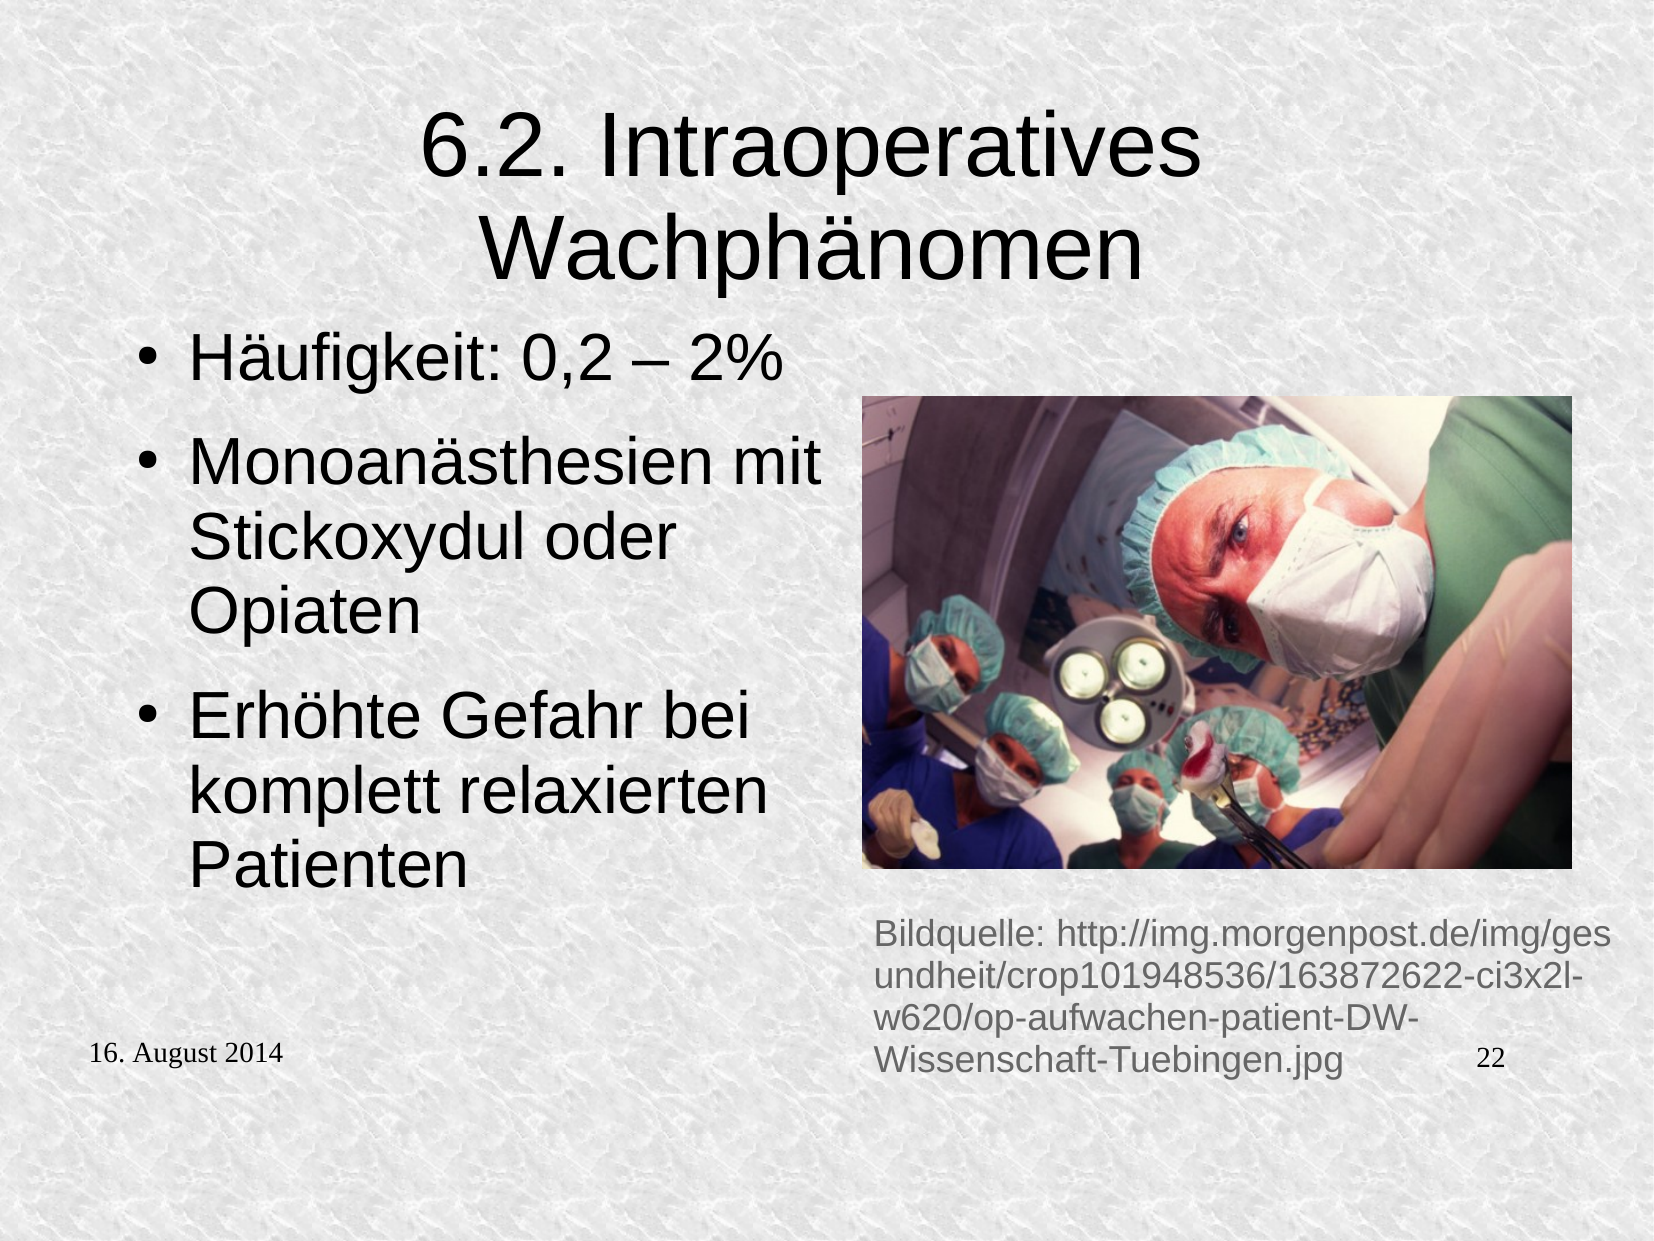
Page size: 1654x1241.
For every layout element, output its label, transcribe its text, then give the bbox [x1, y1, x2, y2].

text_box Bildquelle: http://img.morgenpost.de/img/ges undheit/crop101948536/163872622-ci3x2l- w620/op-aufwachen-patient-DW- Wissenschaft-Tuebingen.jpg [858, 905, 1627, 1089]
picture [0, 0, 1654, 1241]
title 6.2. Intraoperatives Wachphänomen [118, 93, 1506, 299]
list Häufigkeit: 0,2 – 2% Monoanästhesien mit Stickoxydul oder Opiaten Erhöhte Gefahr bei komplett relaxierten Patienten [118, 319, 827, 945]
